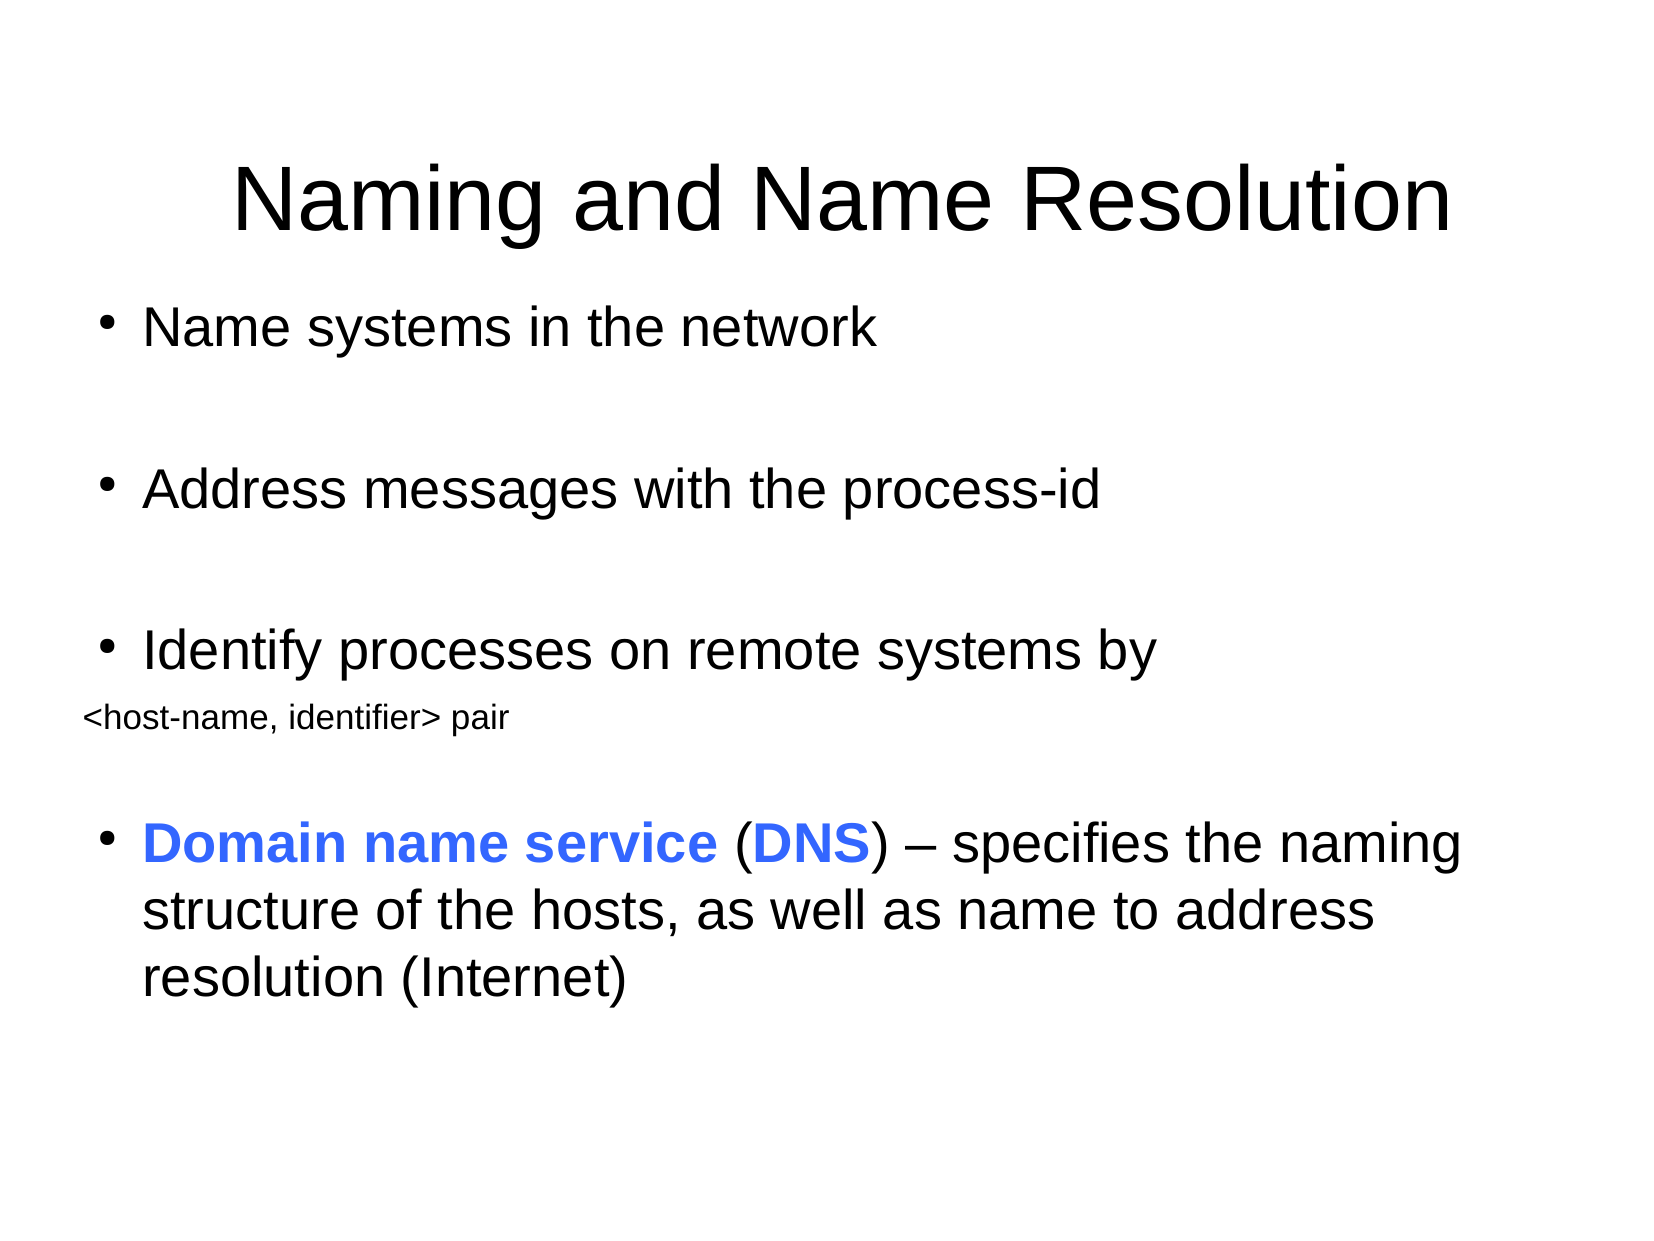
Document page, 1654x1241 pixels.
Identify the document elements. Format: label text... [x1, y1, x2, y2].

list Name systems in the network Address messages with the process-id Identify processes on remote systems by <host-name, identifier> pair Domain name service (DNS) – specifies the naming structure of the hosts, as well as name to address resolution (Internet) [82, 290, 1571, 1010]
title Naming and Name Resolution [82, 49, 1571, 257]
